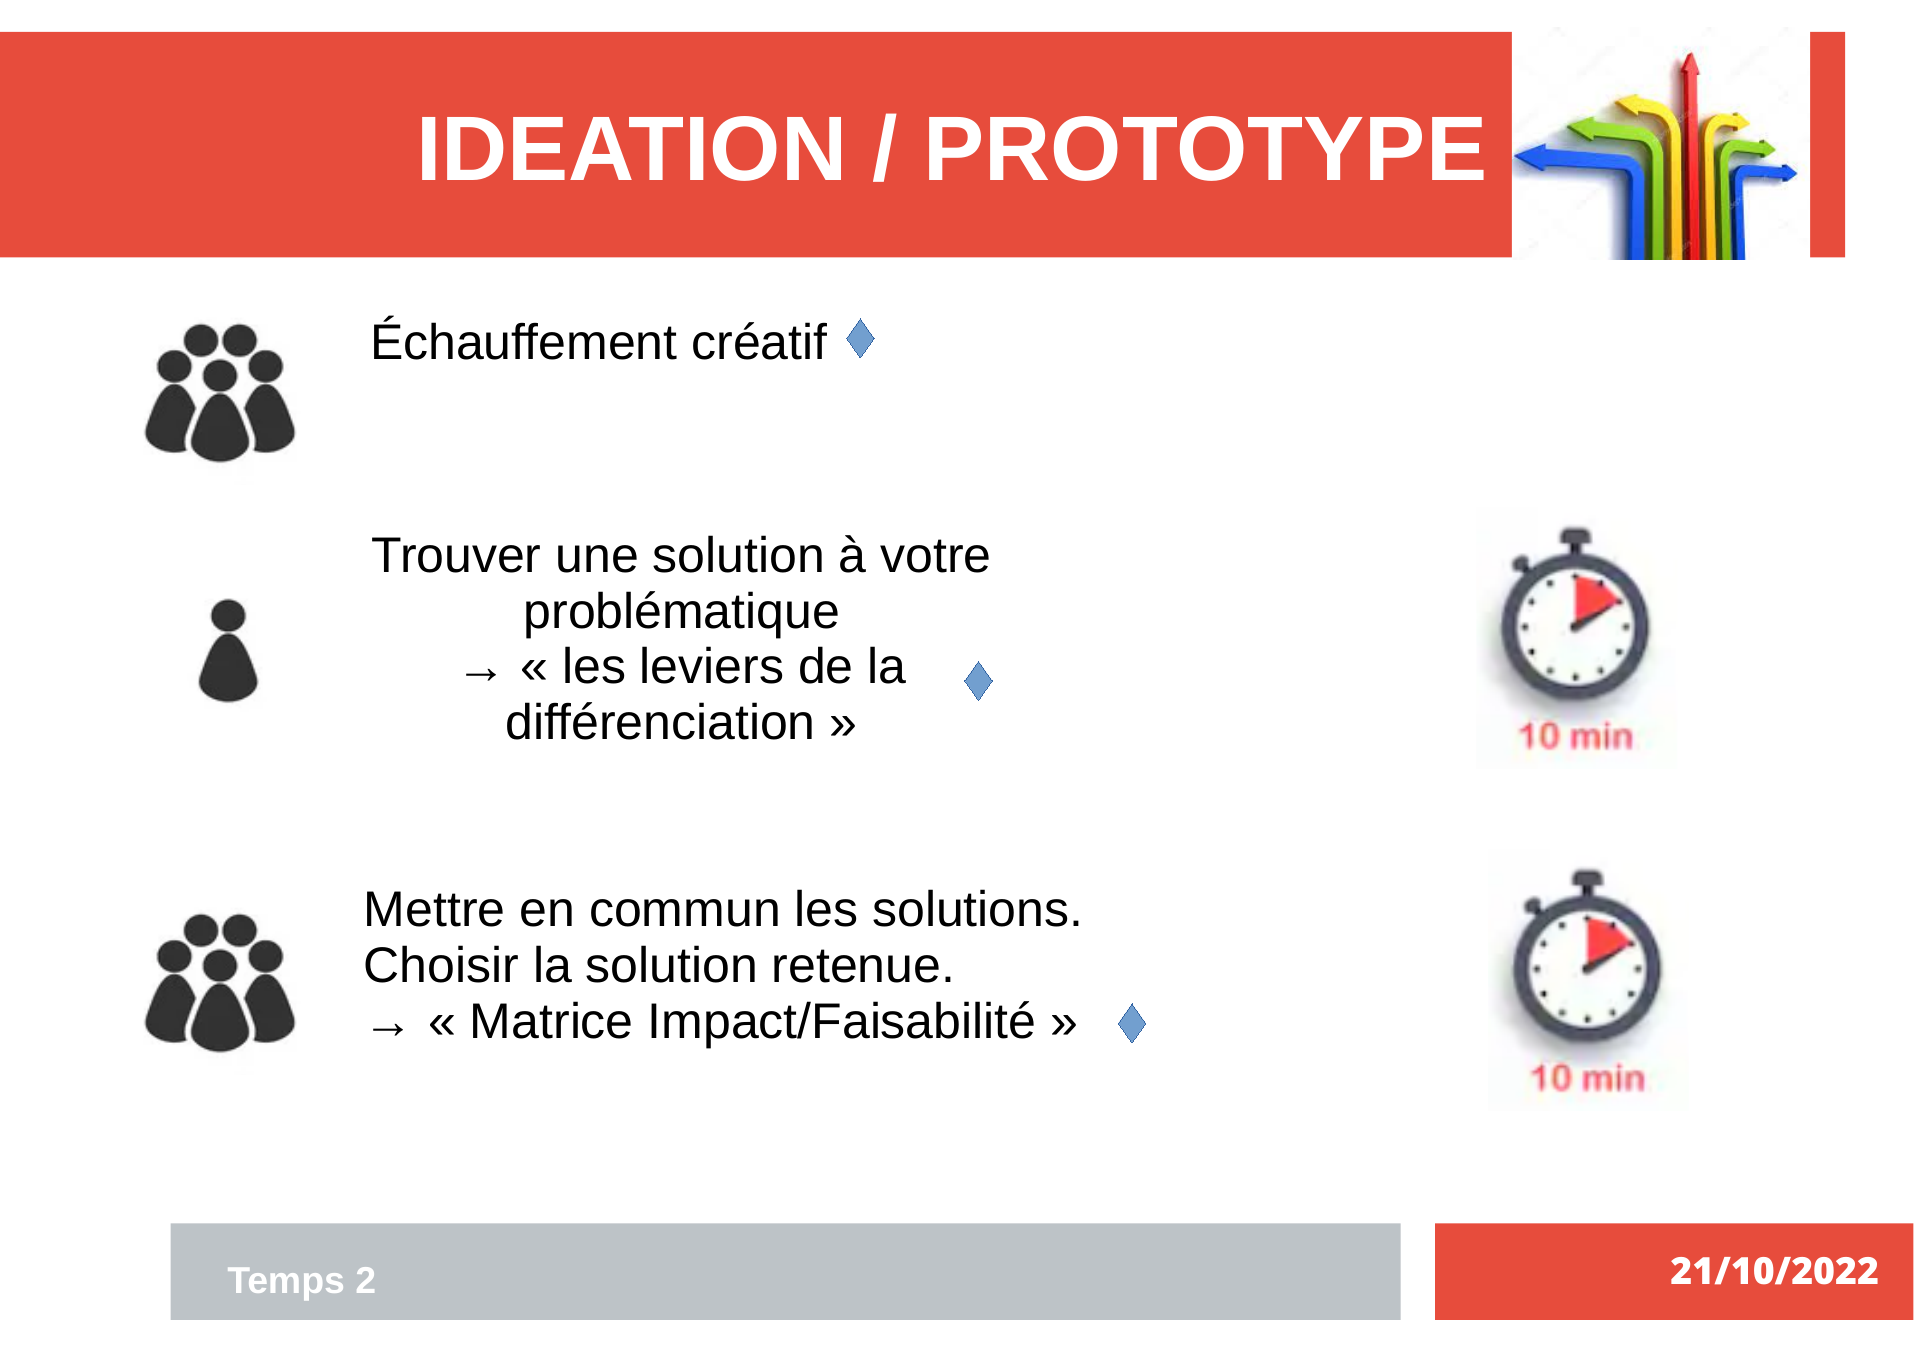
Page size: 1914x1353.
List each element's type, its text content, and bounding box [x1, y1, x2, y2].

picture [1511, 27, 1811, 260]
text_box Échauffement créatif [322, 307, 1010, 451]
picture [129, 881, 322, 1075]
text_box Trouver une solution à votre problématique → « les leviers de la différenciation » [271, 519, 1092, 758]
picture [129, 291, 322, 485]
picture [1476, 507, 1678, 769]
text_box [964, 661, 993, 701]
picture [118, 531, 324, 745]
text_box Temps 2 [212, 1251, 981, 1309]
text_box Mettre en commun les solutions. Choisir la solution retenue. → « Matrice Impact/Faisabilité » [349, 874, 1371, 1112]
text_box IDEATION / PROTOTYPE [401, 90, 1642, 310]
picture [1488, 849, 1689, 1111]
text_box [1118, 1003, 1146, 1043]
